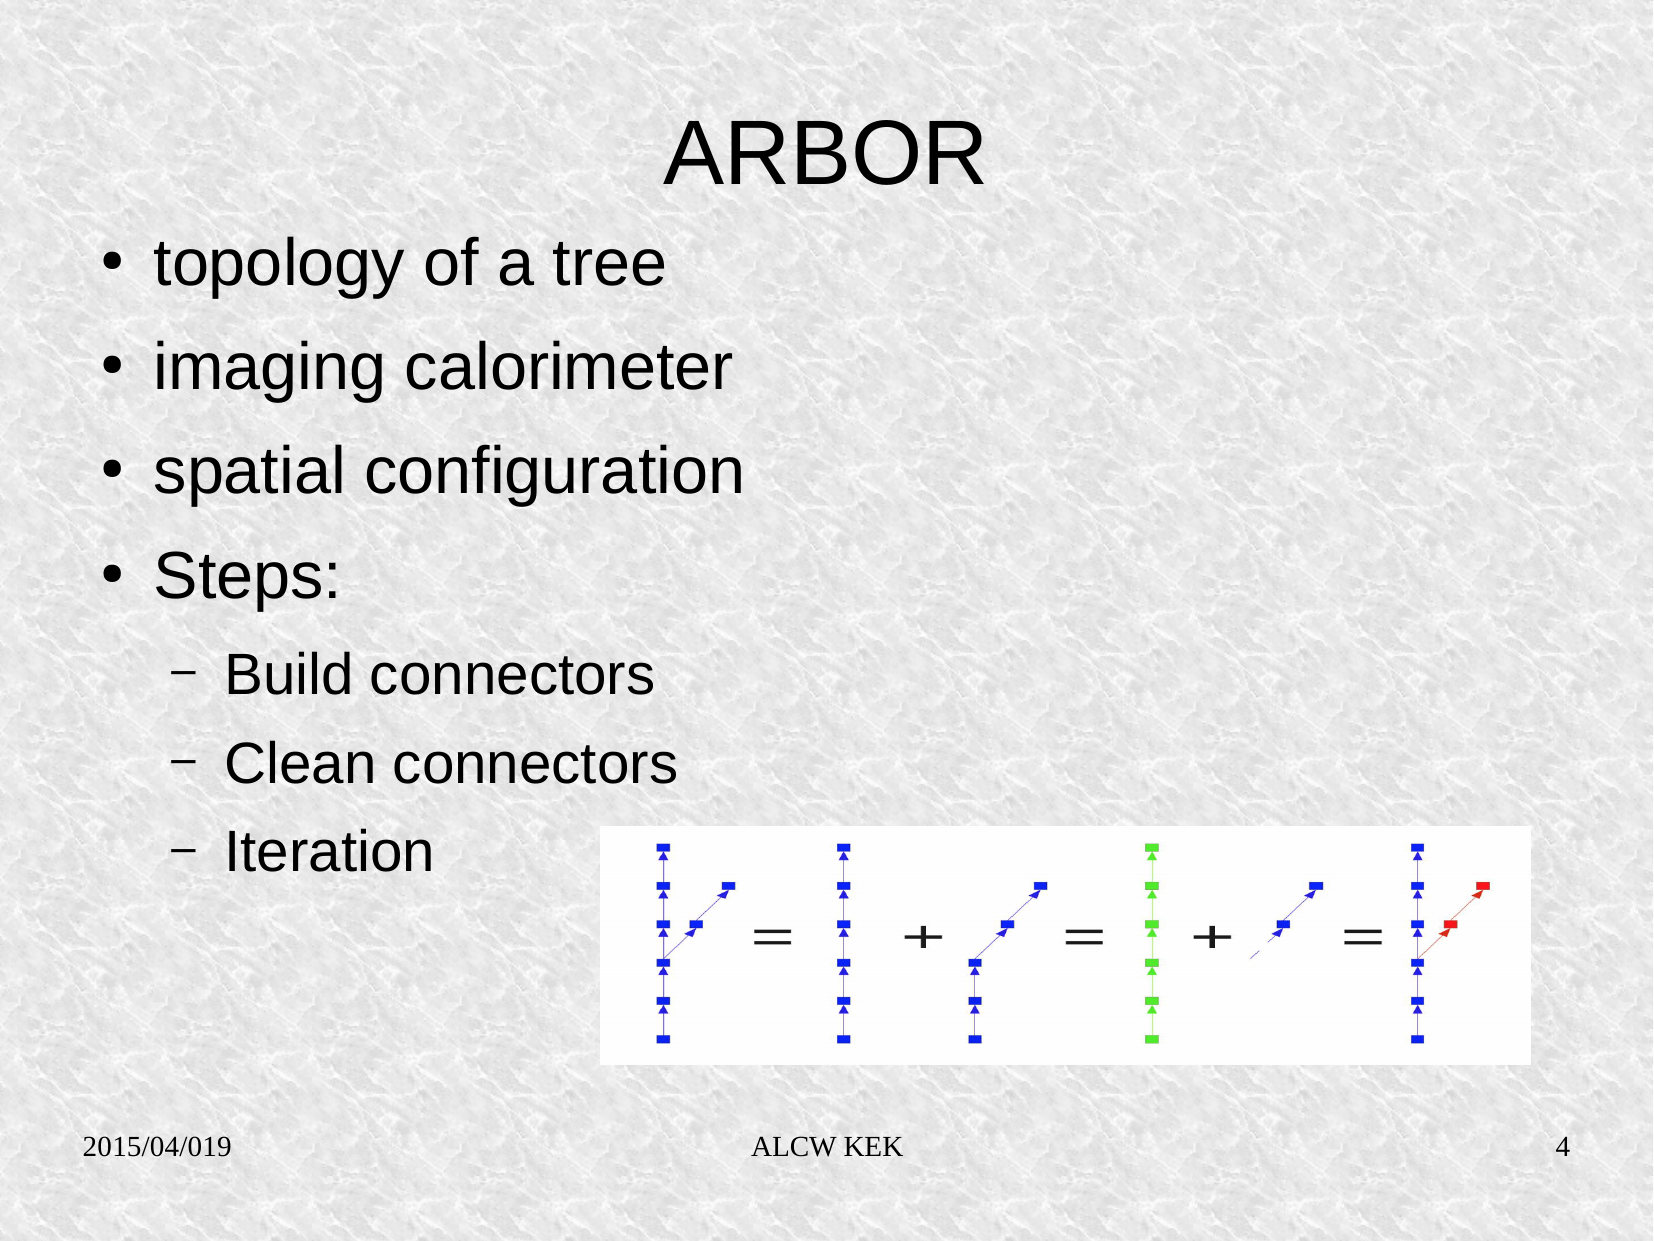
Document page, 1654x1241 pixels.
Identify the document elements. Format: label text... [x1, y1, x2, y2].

title ARBOR [82, 49, 1571, 225]
list topology of a tree imaging calorimeter spatial configuration Steps: Build connectors Clean connectors Iteration [82, 225, 1571, 1044]
picture [0, 0, 1654, 1241]
